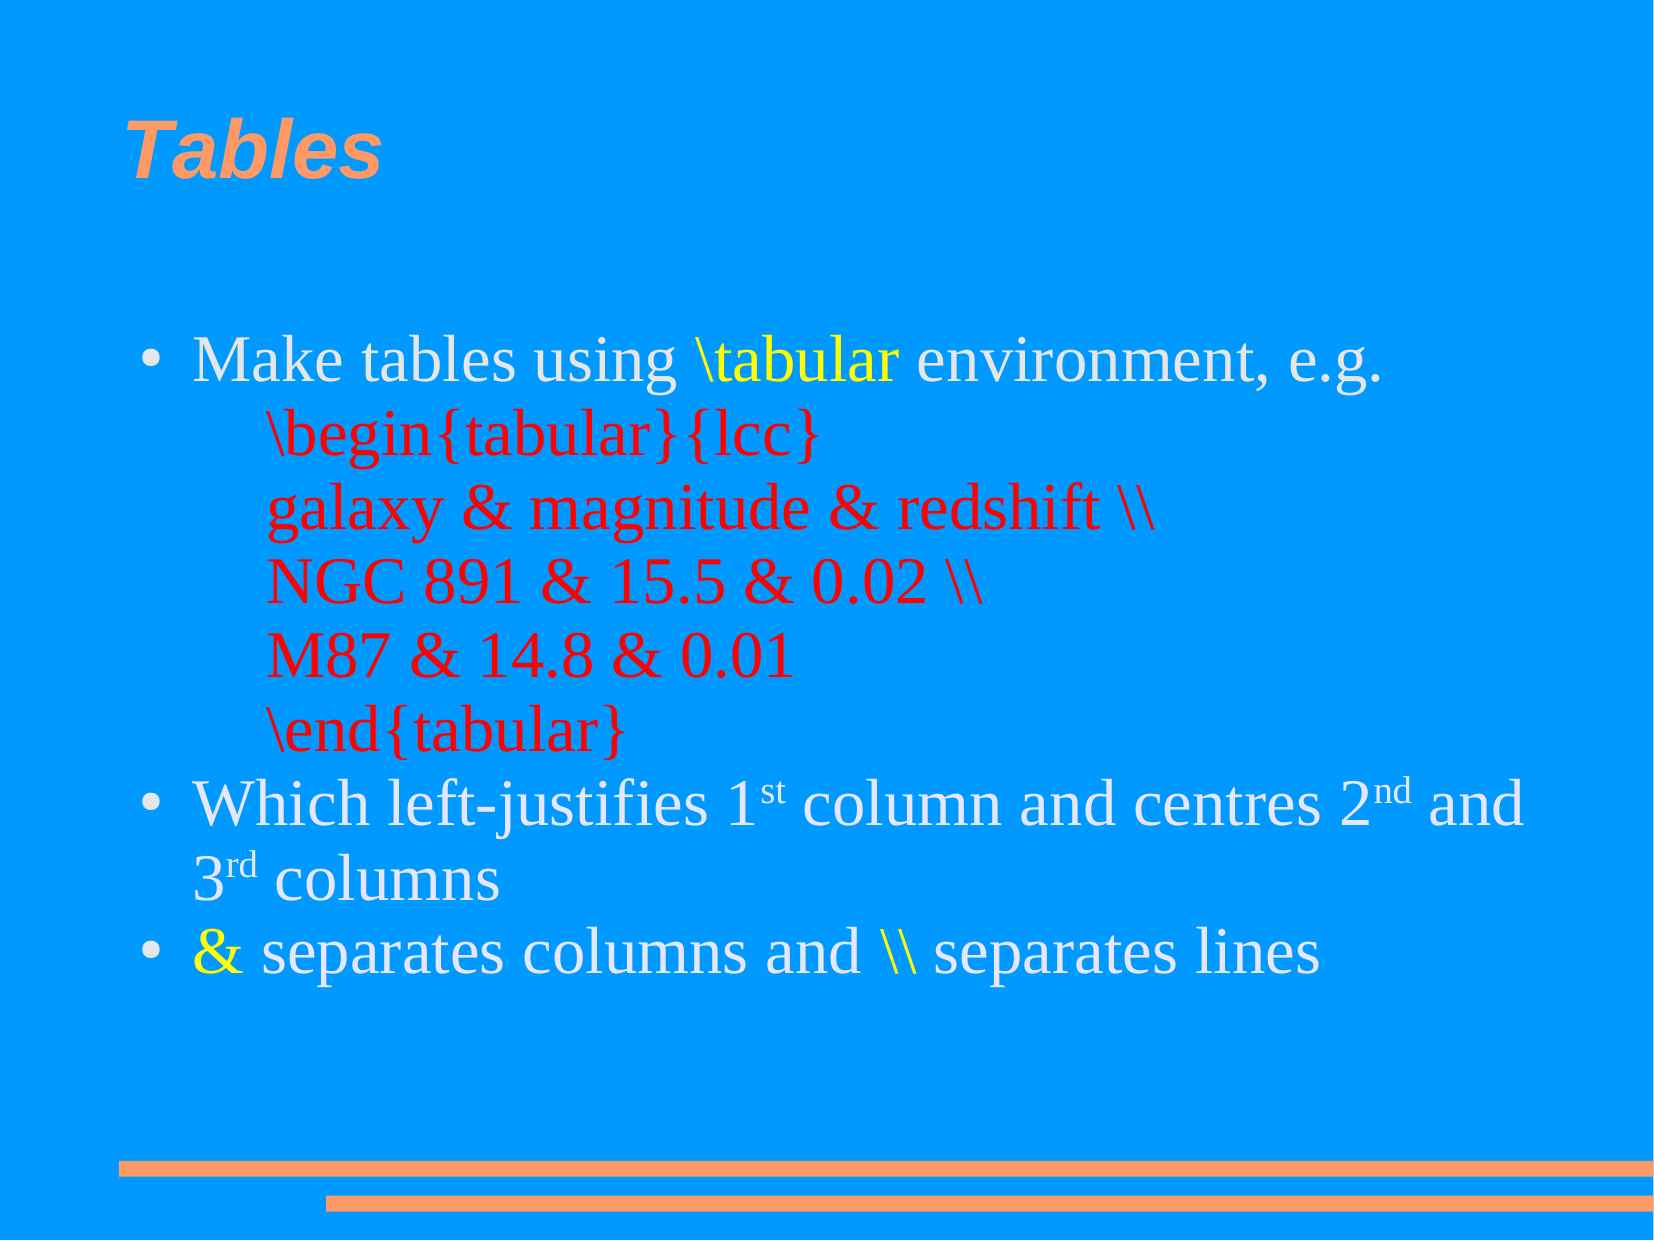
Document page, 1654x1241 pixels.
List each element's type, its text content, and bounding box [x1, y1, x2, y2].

title Tables [121, 46, 1534, 254]
list Make tables using \tabular environment, e.g. \begin{tabular}{lcc} galaxy & magnitude & redshift \\ NGC 891 & 15.5 & 0.02 \\ M87 & 14.8 & 0.01 \end{tabular} Which left-justifies 1st column and centres 2nd and 3rd columns & separates columns and \\ separates lines [121, 322, 1561, 1132]
